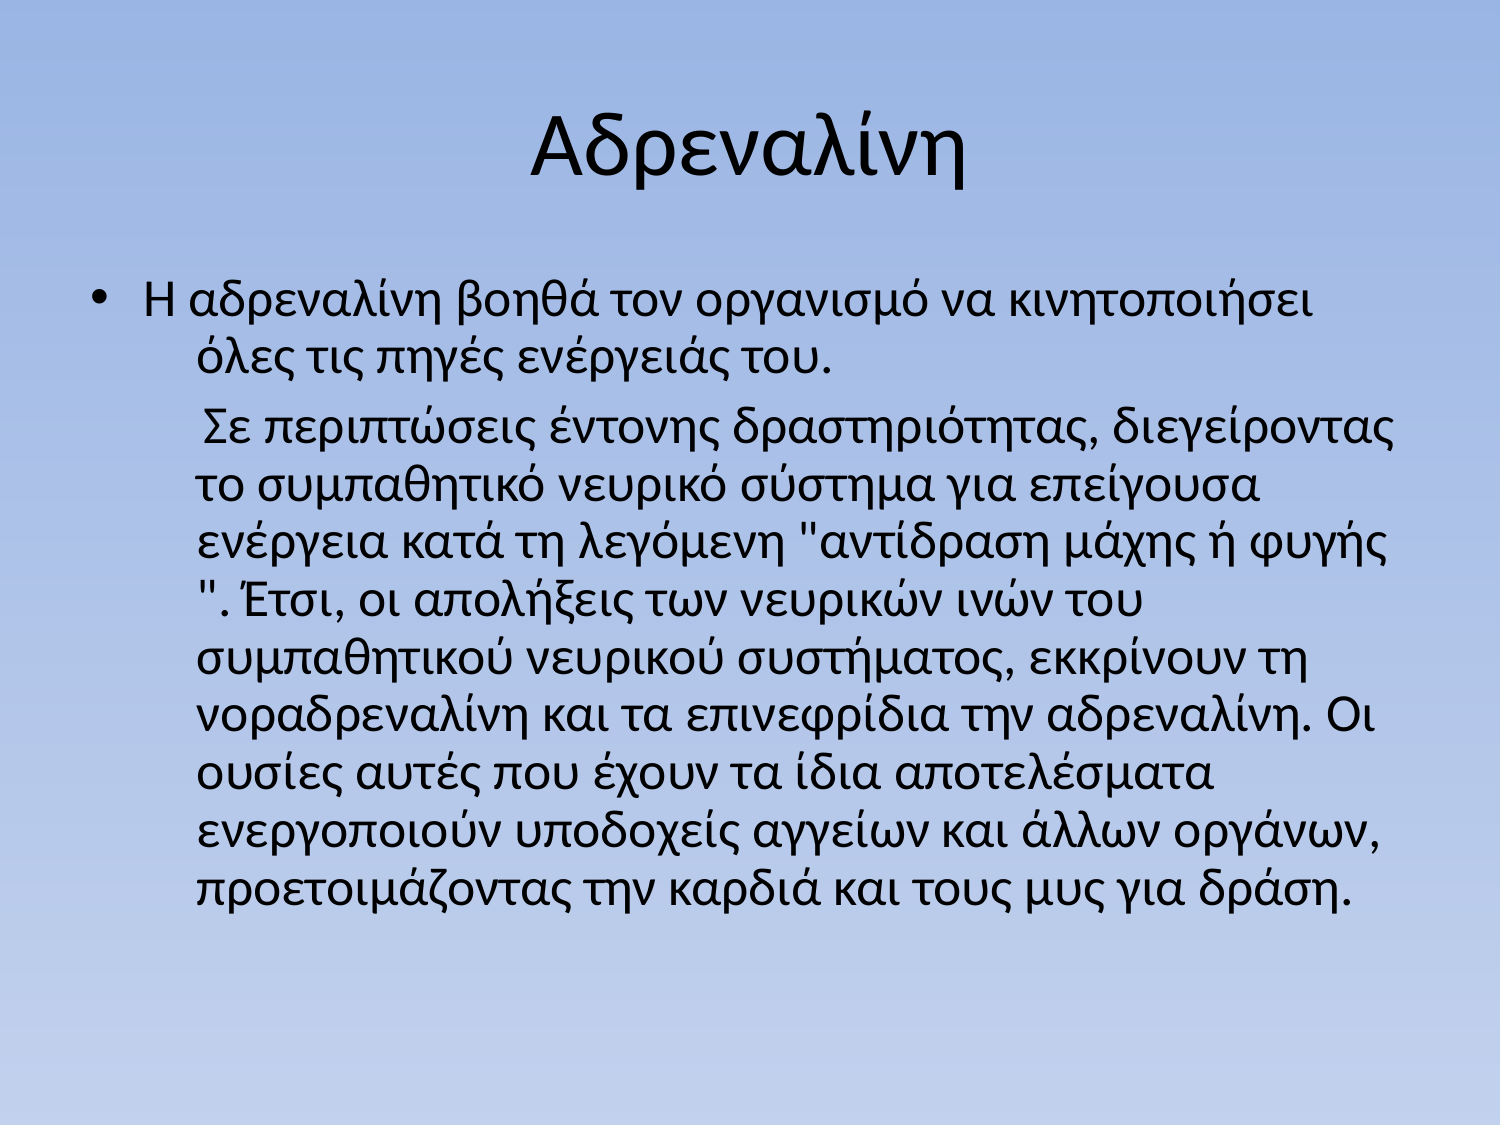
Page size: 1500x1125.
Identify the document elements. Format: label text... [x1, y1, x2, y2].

list Η αδρεναλίνη βοηθά τον οργανισμό να κινητοποιήσει όλες τις πηγές ενέργειάς του. Σε περιπτώσεις έντονης δραστηριότητας, διεγείροντας το συμπαθητικό νευρικό σύστημα για επείγουσα ενέργεια κατά τη λεγόμενη "αντίδραση μάχης ή φυγής". Έτσι, οι απολήξεις των νευρικών ινών του συμπαθητικού νευρικού συστήματος, εκκρίνουν τη νοραδρεναλίνη και τα επινεφρίδια την αδρεναλίνη. Οι ουσίες αυτές που έχουν τα ίδια αποτελέσματα ενεργοποιούν υποδοχείς αγγείων και άλλων οργάνων, προετοιμάζοντας την καρδιά και τους μυς για δράση. [75, 262, 1426, 1005]
title Αδρεναλίνη [75, 45, 1426, 233]
